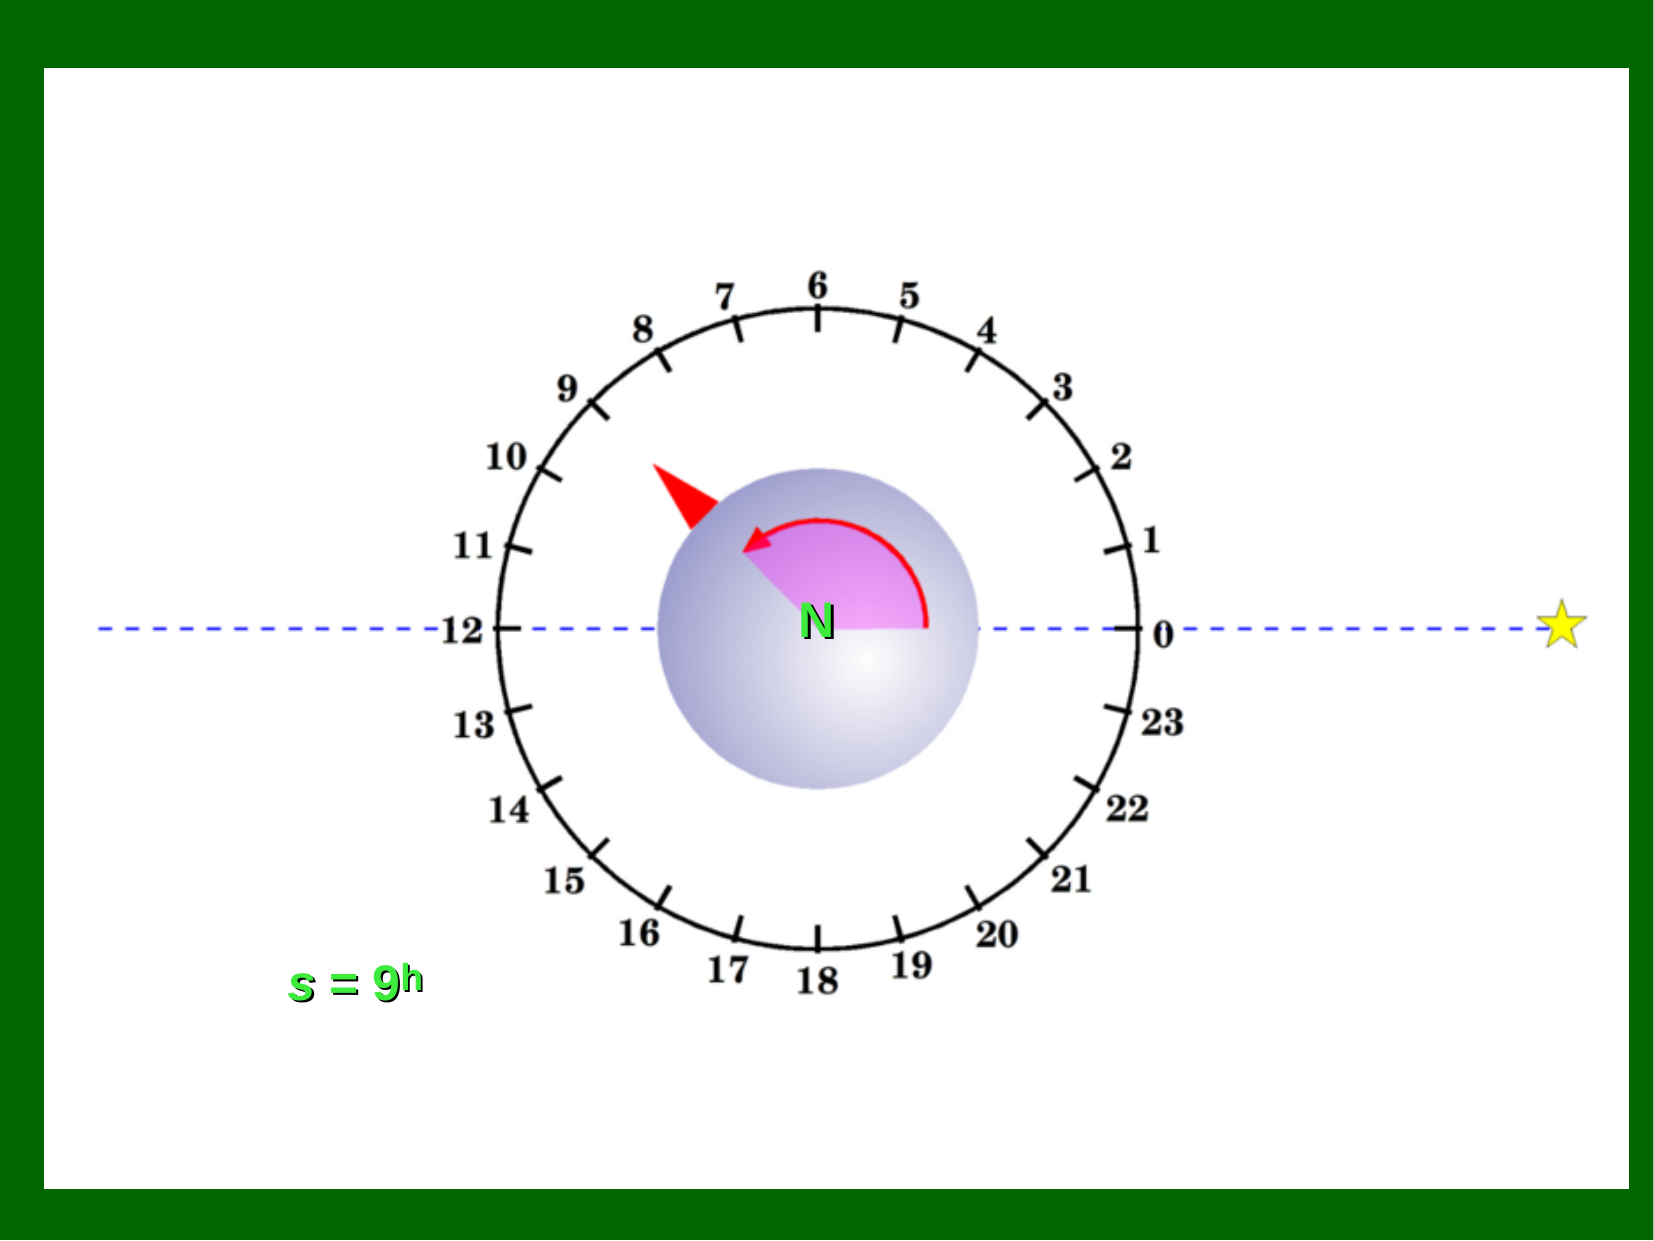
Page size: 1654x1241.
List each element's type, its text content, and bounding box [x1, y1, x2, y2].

text_box N [783, 585, 850, 656]
text_box s = 9h [272, 948, 439, 1020]
picture [44, 68, 1629, 1189]
